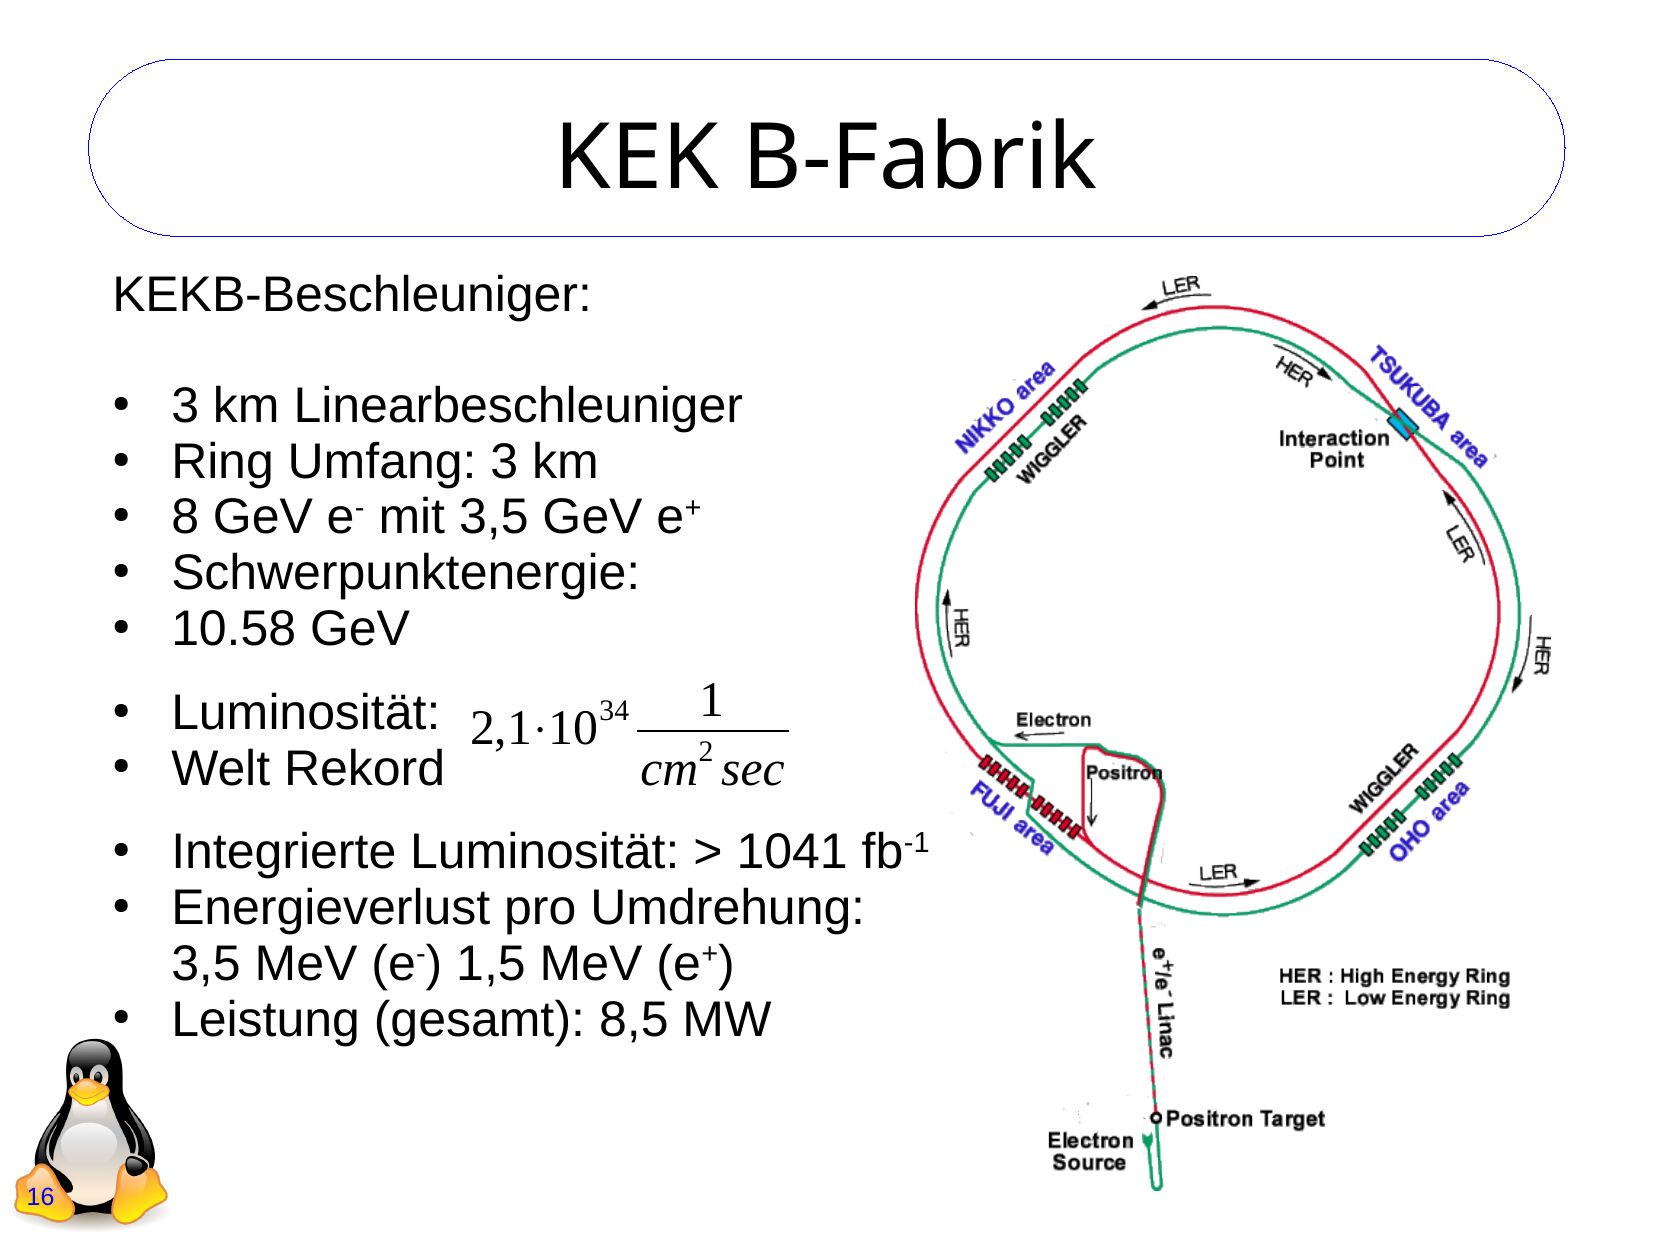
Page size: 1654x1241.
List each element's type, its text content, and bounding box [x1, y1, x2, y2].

picture [915, 276, 1551, 1191]
title KEK B-Fabrik [82, 56, 1571, 250]
picture [2, 1030, 178, 1241]
text_box KEKB-Beschleuniger: 3 km Linearbeschleuniger Ring Umfang: 3 km 8 GeV e- mit 3,5 GeV e+ Schwerpunktenergie: 10.58 GeV Luminosität: Welt Rekord Integrierte Luminosität: > 1041 fb-1 Energieverlust pro Umdrehung: 3,5 MeV (e-) 1,5 MeV (e+) Leistung (gesamt): 8,5 MW [112, 265, 945, 1070]
chart [462, 671, 798, 798]
